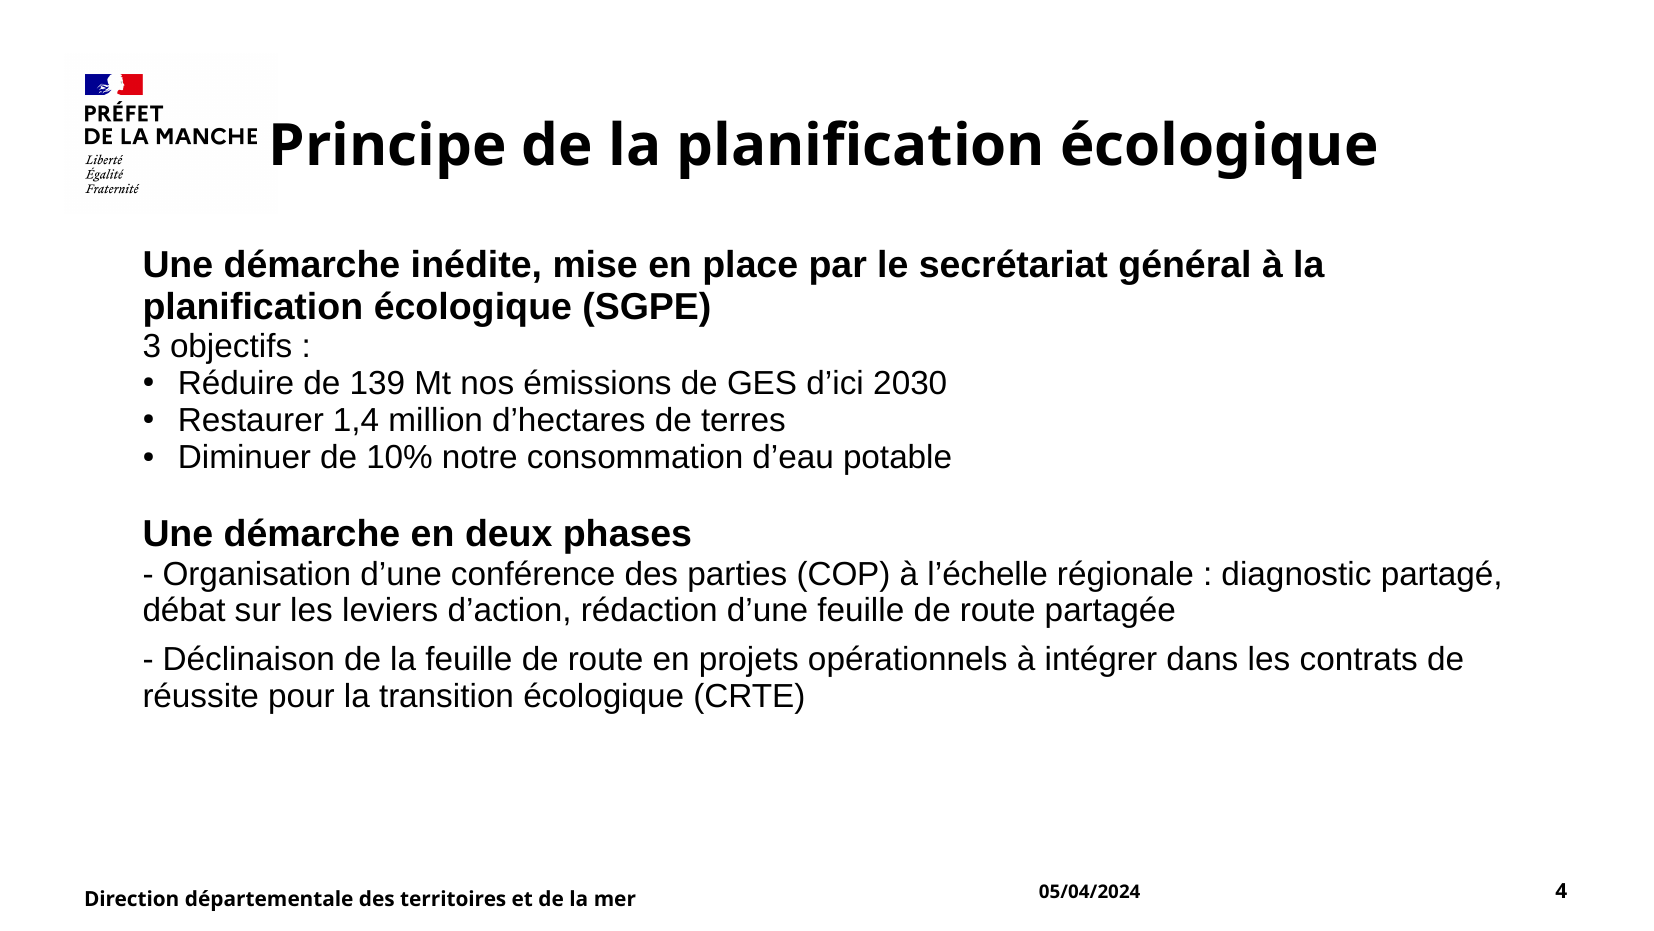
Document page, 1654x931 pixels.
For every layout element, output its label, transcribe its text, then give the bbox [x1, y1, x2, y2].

title Principe de la planification écologique [79, 64, 1568, 221]
picture [64, 53, 278, 214]
subtitle Une démarche inédite, mise en place par le secrétariat général à la planification écologique (SGPE) 3 objectifs : Réduire de 139 Mt nos émissions de GES d’ici 2030 Restaurer 1,4 million d’hectares de terres Diminuer de 10% notre consommation d’eau potable Une démarche en deux phases - Organisation d’une conférence des parties (COP) à l’échelle régionale : diagnostic partagé, débat sur les leviers d’action, rédaction d’une feuille de route partagée - Déclinaison de la feuille de route en projets opérationnels à intégrer dans les contrats de réussite pour la transition écologique (CRTE) [142, 243, 1512, 827]
